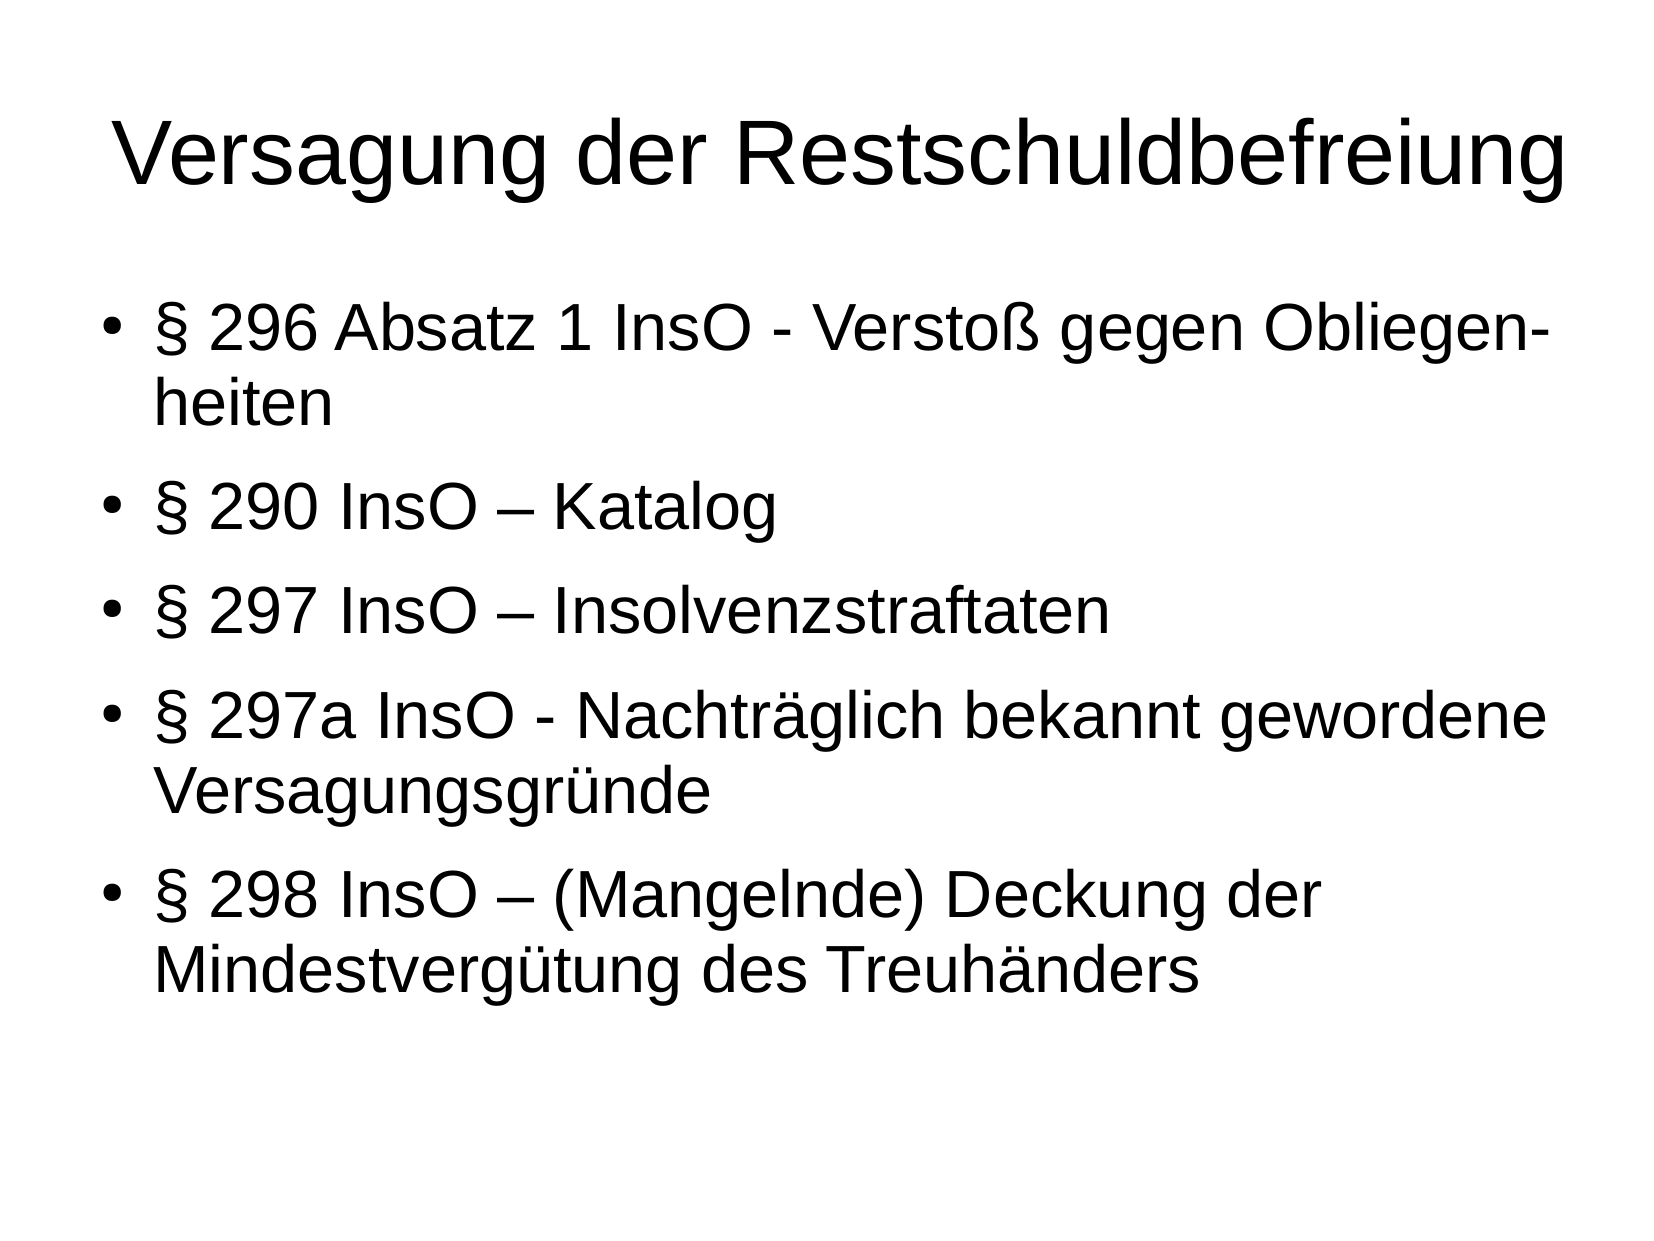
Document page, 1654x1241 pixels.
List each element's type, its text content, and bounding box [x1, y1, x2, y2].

list § 296 Absatz 1 InsO - Verstoß gegen Obliegen-heiten § 290 InsO – Katalog § 297 InsO – Insolvenzstraftaten § 297a InsO - Nachträglich bekannt gewordene Versagungsgründe § 298 InsO – (Mangelnde) Deckung der Mindestvergütung des Treuhänders [82, 290, 1571, 1109]
title Versagung der Restschuldbefreiung [82, 49, 1571, 257]
